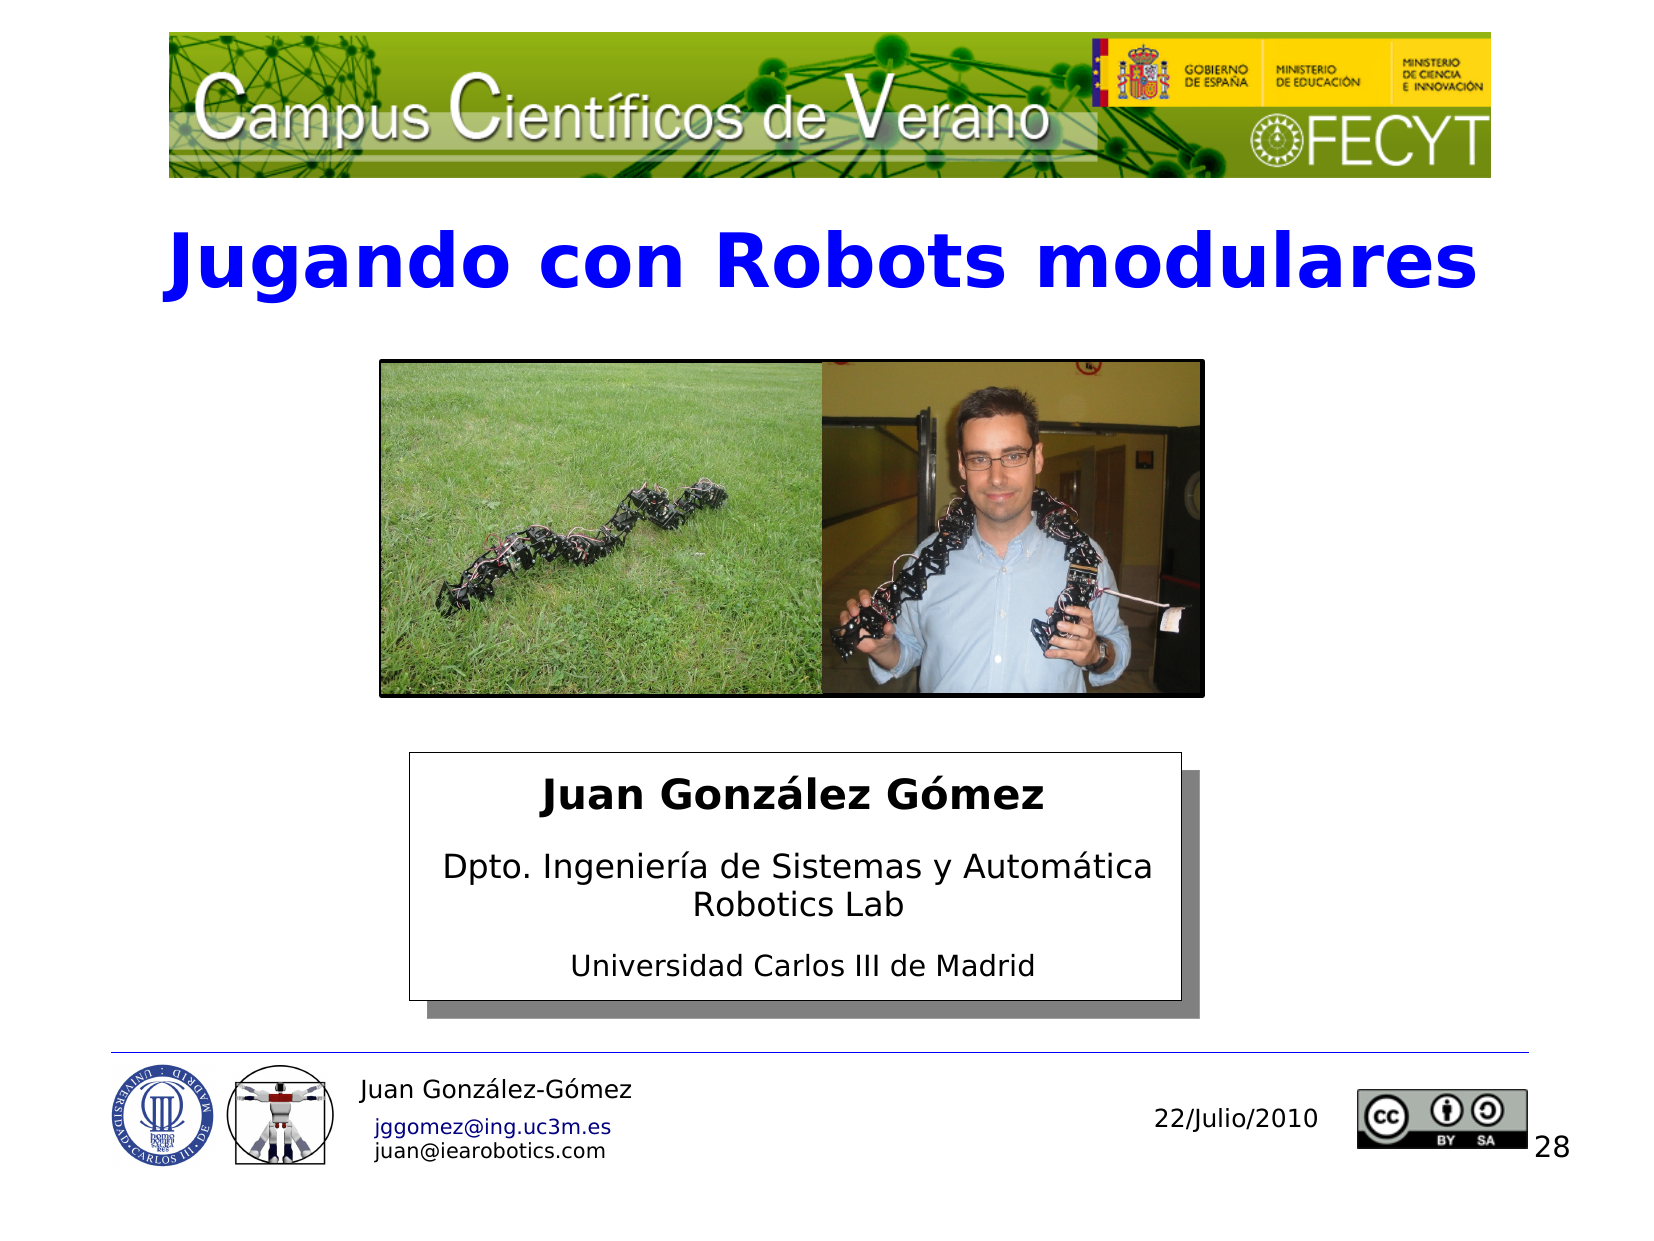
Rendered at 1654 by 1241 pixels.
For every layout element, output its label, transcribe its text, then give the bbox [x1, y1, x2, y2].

text_box [409, 752, 1182, 1001]
text_box Jugando con Robots modulares [153, 210, 1496, 320]
text_box Juan González Gómez [527, 763, 1061, 830]
text_box Universidad Carlos III de Madrid [555, 942, 1052, 996]
picture [381, 362, 1200, 694]
picture [110, 1062, 215, 1167]
picture [1357, 1089, 1528, 1149]
picture [226, 1065, 334, 1165]
text_box Dpto. Ingeniería de Sistemas y Automática Robotics Lab [427, 840, 1170, 933]
text_box 22/Julio/2010 [1131, 1096, 1335, 1141]
text_box jggomez@ing.uc3m.es juan@iearobotics.com [359, 1107, 627, 1172]
text_box Juan González-Gómez [345, 1067, 648, 1113]
picture [169, 32, 1491, 178]
